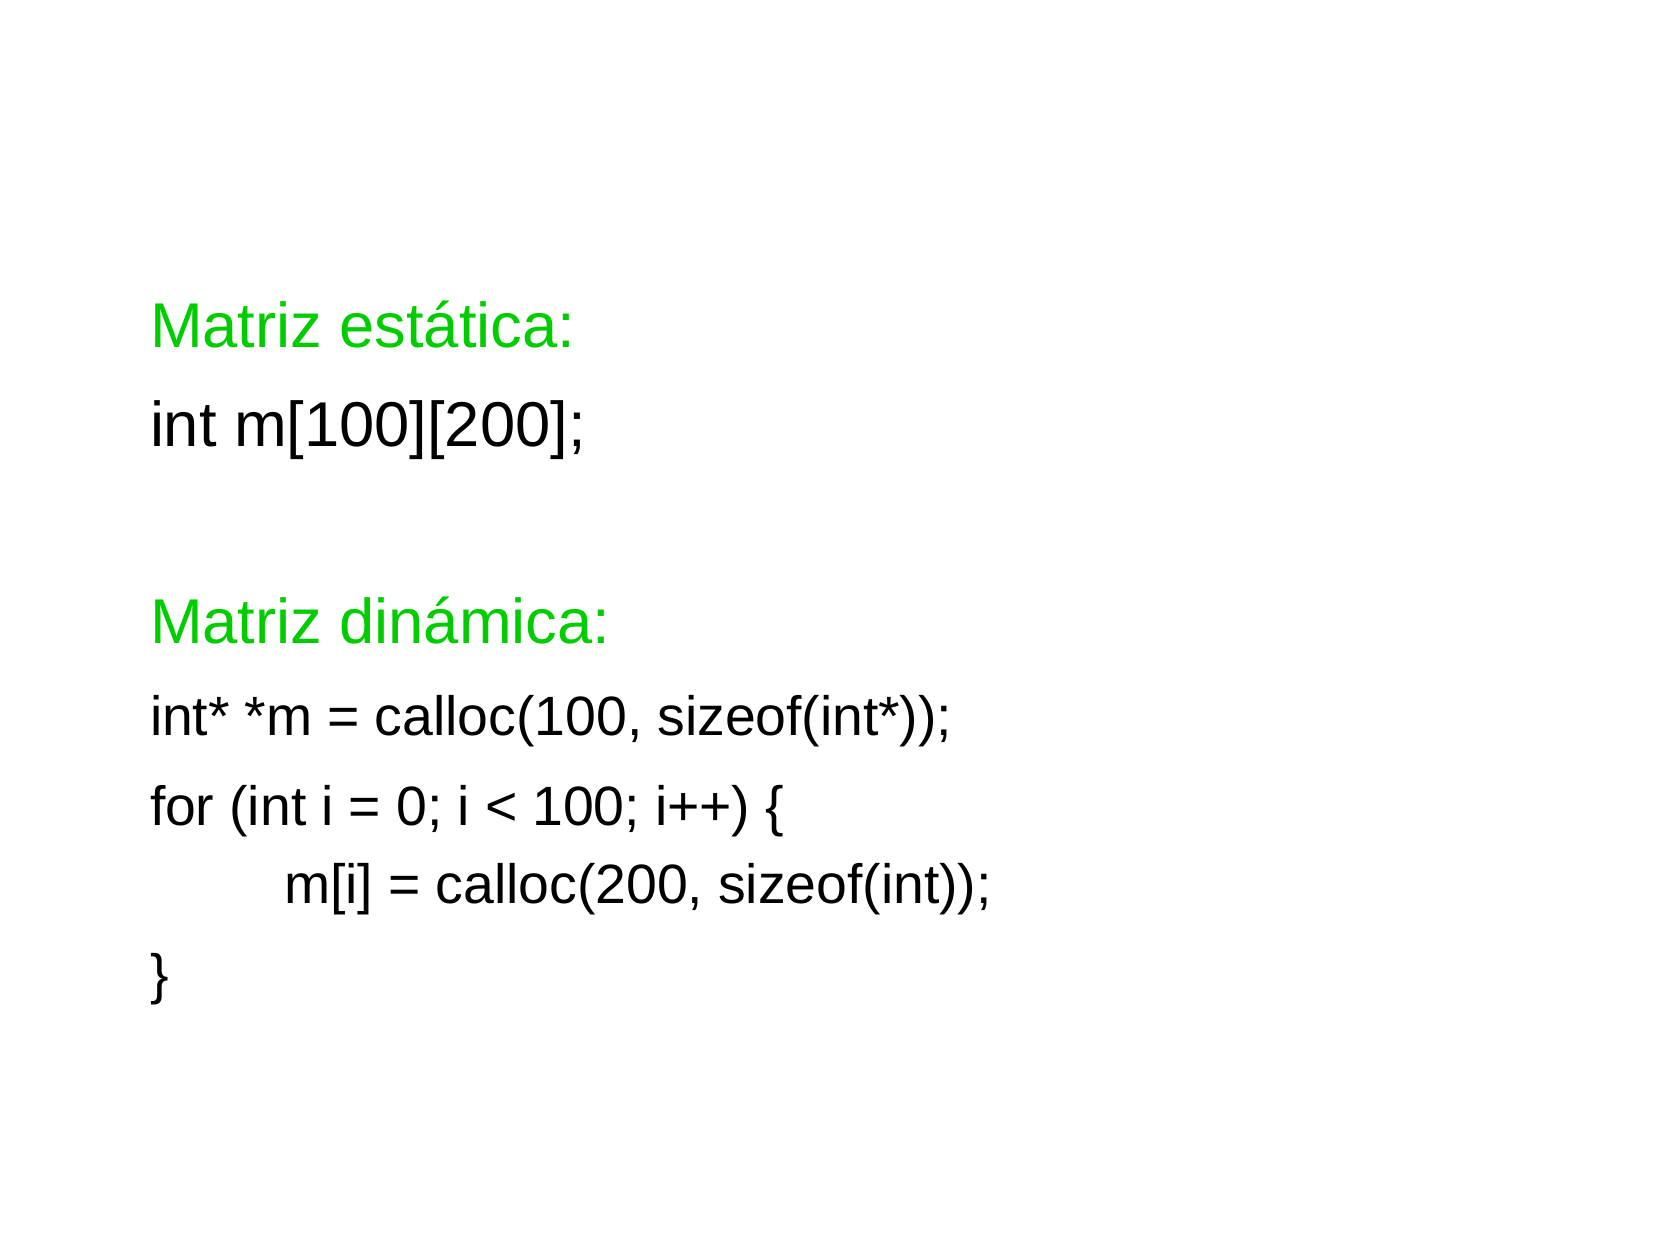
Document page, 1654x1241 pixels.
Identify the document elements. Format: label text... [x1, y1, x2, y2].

list Matriz estática: int m[100][200]; Matriz dinámica: int* *m = calloc(100, sizeof(int*)); for (int i = 0; i < 100; i++) { m[i] = calloc(200, sizeof(int)); } [82, 290, 1571, 1010]
